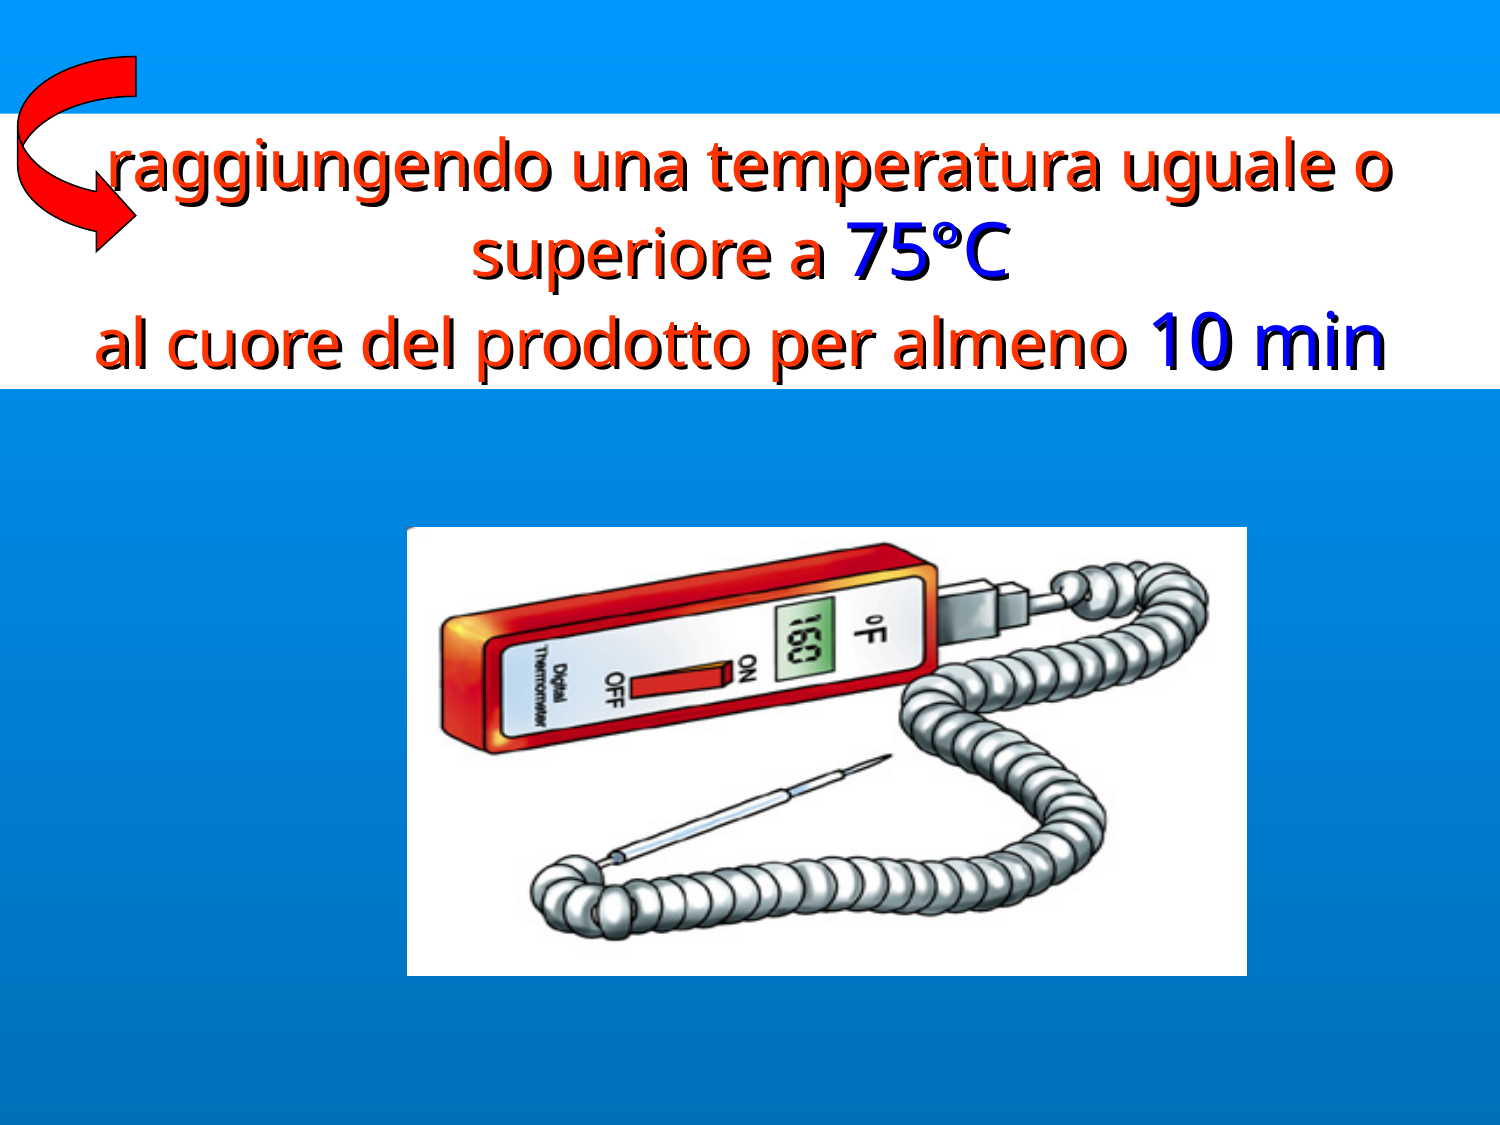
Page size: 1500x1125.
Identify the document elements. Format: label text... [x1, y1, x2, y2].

picture [407, 527, 1247, 976]
text_box raggiungendo una temperatura uguale o superiore a 75°C al cuore del prodotto per almeno 10 min [0, 113, 1500, 389]
text_box [17, 56, 136, 252]
